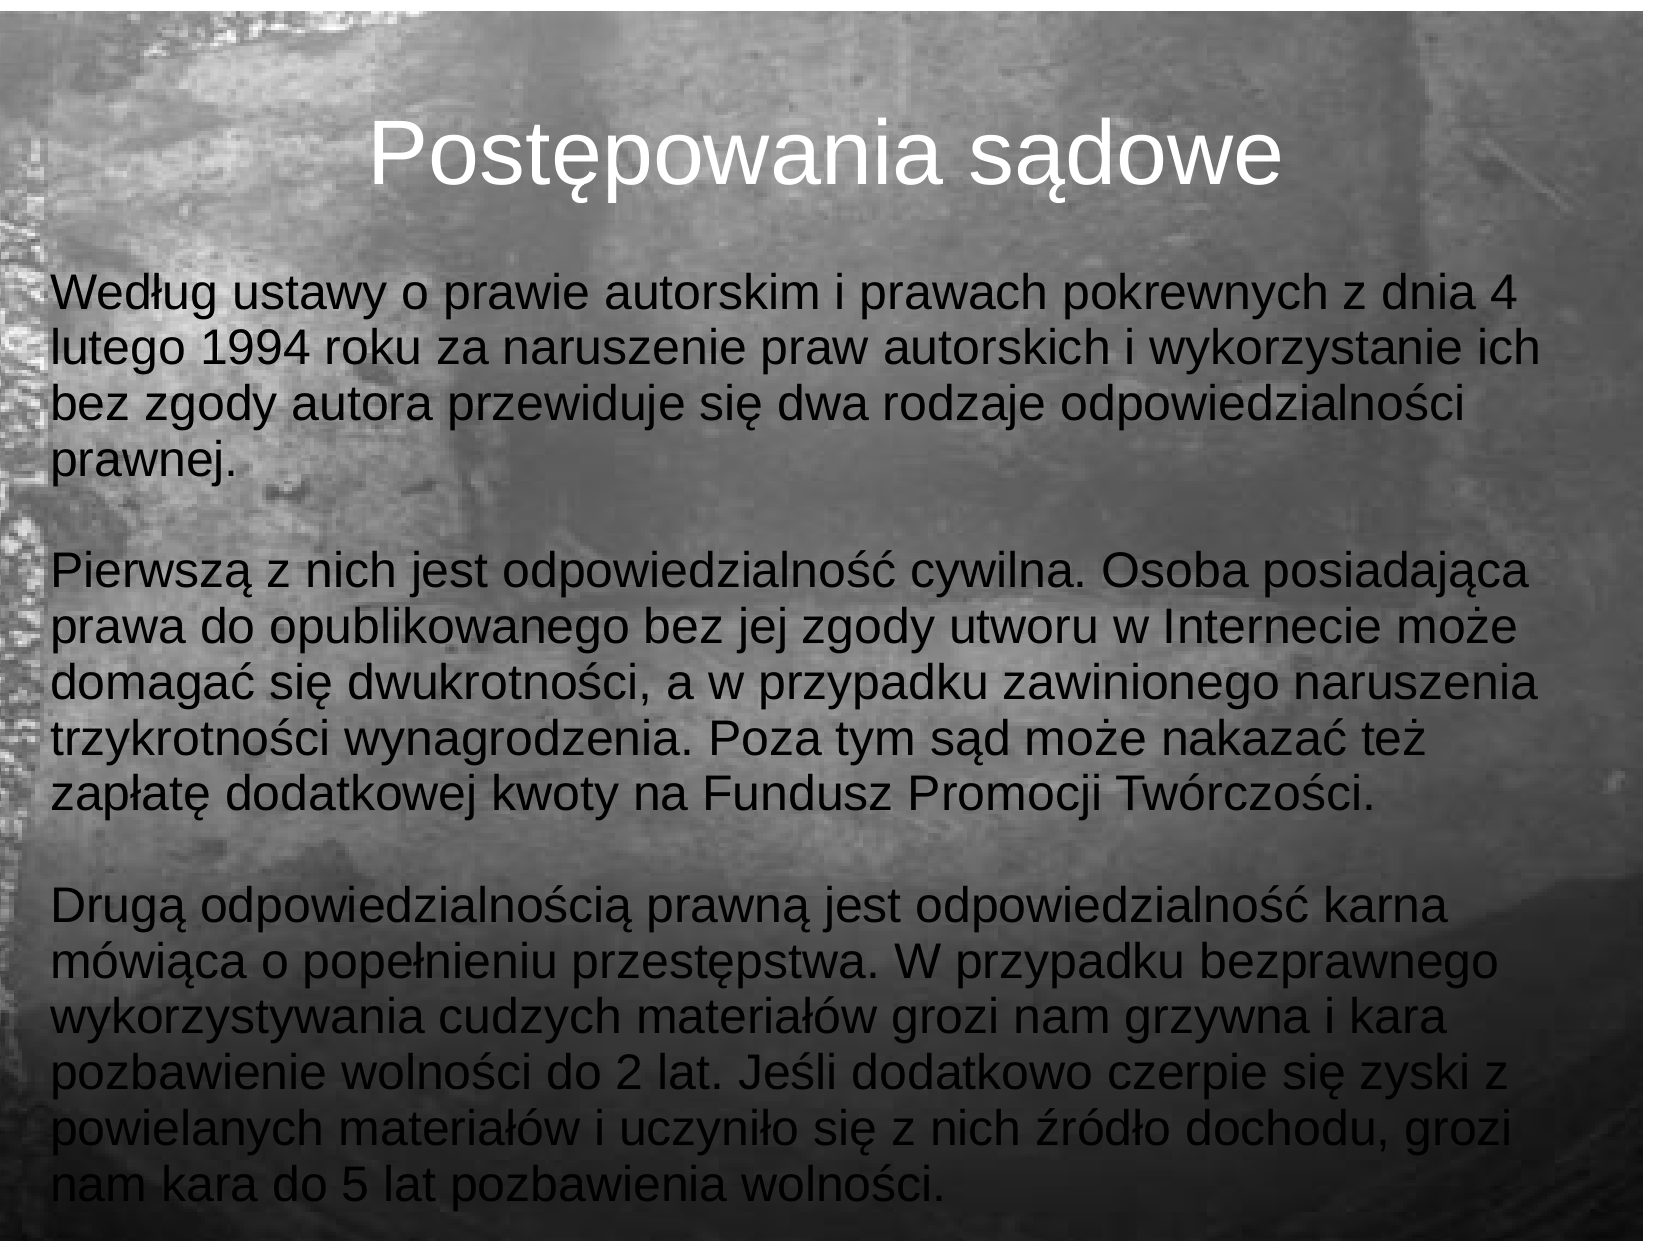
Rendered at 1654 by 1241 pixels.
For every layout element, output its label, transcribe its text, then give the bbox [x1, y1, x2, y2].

text_box Według ustawy o prawie autorskim i prawach pokrewnych z dnia 4 lutego 1994 roku za naruszenie praw autorskich i wykorzystanie ich bez zgody autora przewiduje się dwa rodzaje odpowiedzialności prawnej. Pierwszą z nich jest odpowiedzialność cywilna. Osoba posiadająca prawa do opublikowanego bez jej zgody utworu w Internecie może domagać się dwukrotności, a w przypadku zawinionego naruszenia trzykrotności wynagrodzenia. Poza tym sąd może nakazać też zapłatę dodatkowej kwoty na Fundusz Promocji Twórczości. Drugą odpowiedzialnością prawną jest odpowiedzialność karna mówiąca o popełnieniu przestępstwa. W przypadku bezprawnego wykorzystywania cudzych materiałów grozi nam grzywna i kara pozbawienie wolności do 2 lat. Jeśli dodatkowo czerpie się zyski z powielanych materiałów i uczyniło się z nich źródło dochodu, grozi nam kara do 5 lat pozbawienia wolności. [35, 256, 1607, 1220]
picture [0, 11, 1643, 1241]
title Postępowania sądowe [82, 49, 1571, 256]
